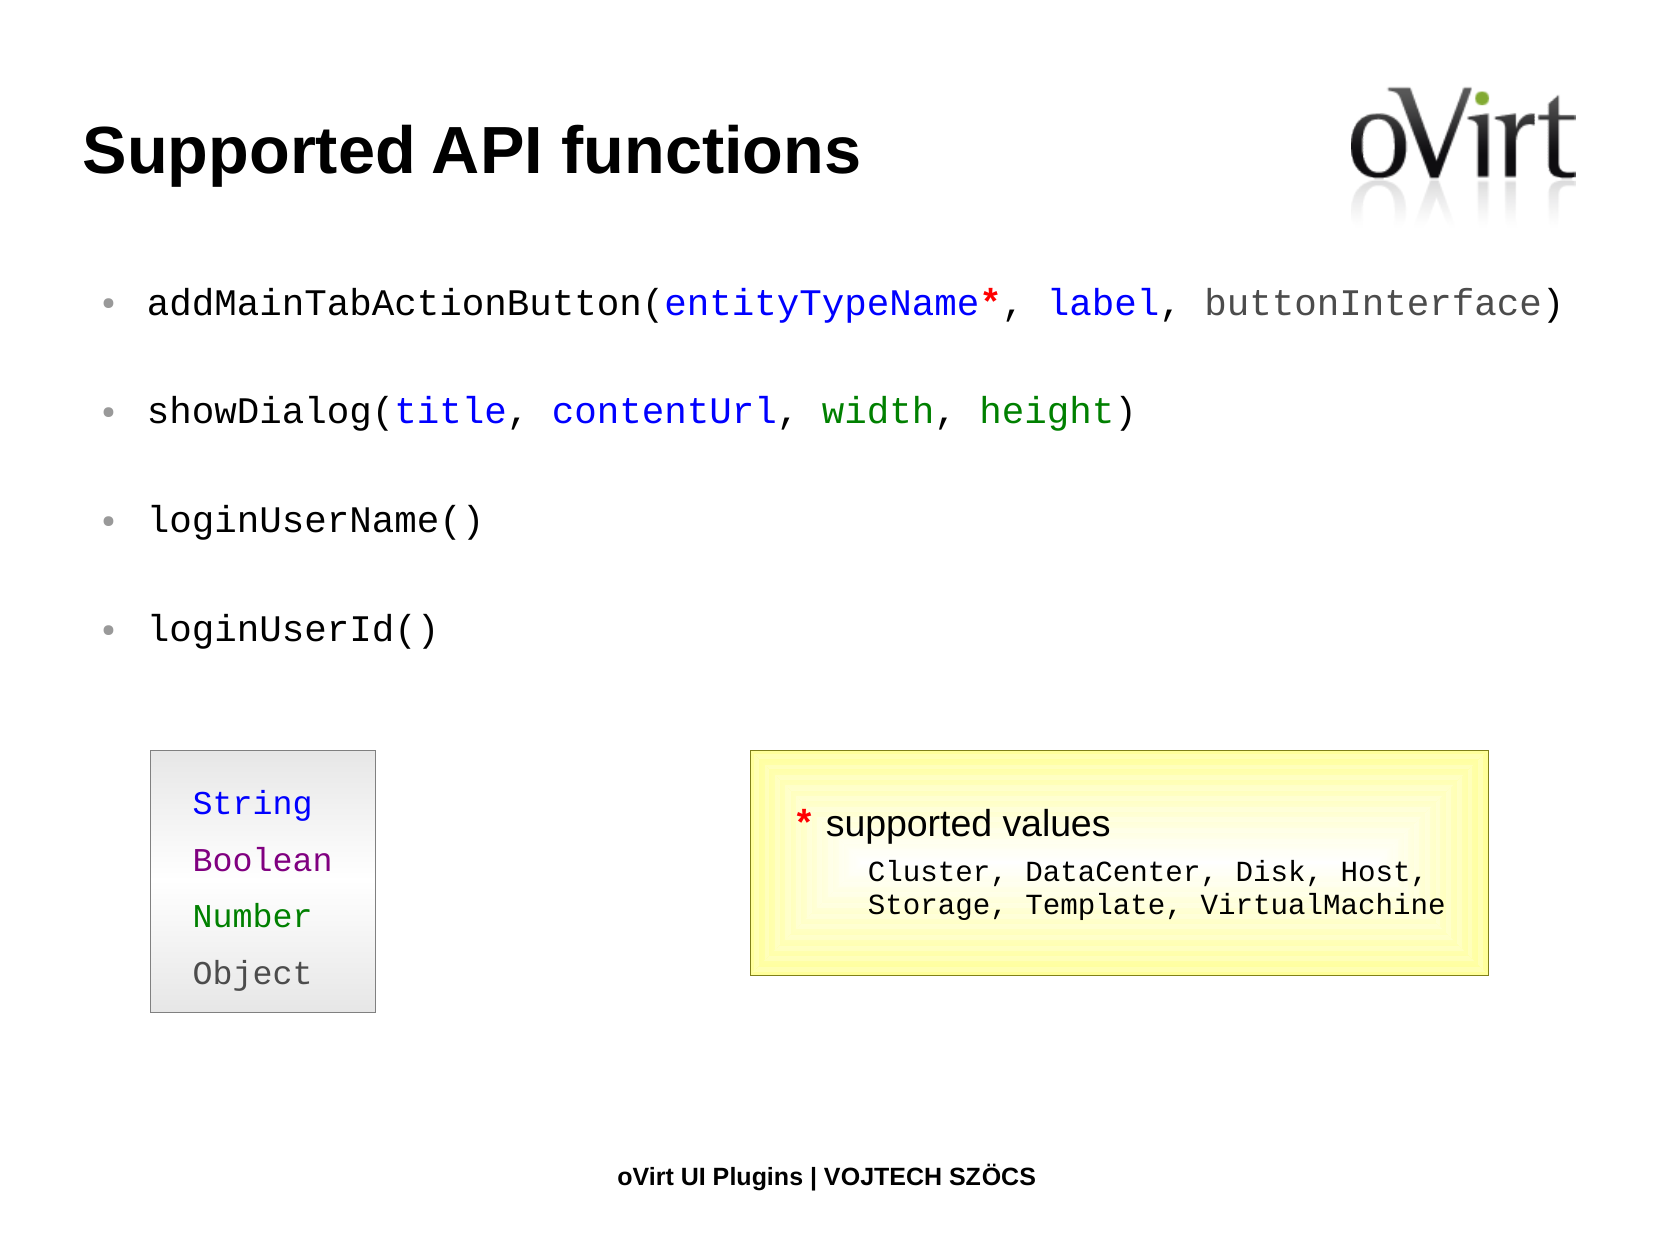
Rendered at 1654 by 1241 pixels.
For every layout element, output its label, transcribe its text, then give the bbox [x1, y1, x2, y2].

text_box String Boolean Number Object [150, 750, 376, 1013]
list addMainTabActionButton(entityTypeName*, label, buttonInterface) showDialog(title, contentUrl, width, height) loginUserName() loginUserId() [86, 262, 1576, 1051]
picture [1351, 79, 1576, 228]
title Supported API functions [82, 37, 1303, 226]
text_box * supported values Cluster, DataCenter, Disk, Host, Storage, Template, VirtualMachine [750, 750, 1489, 976]
